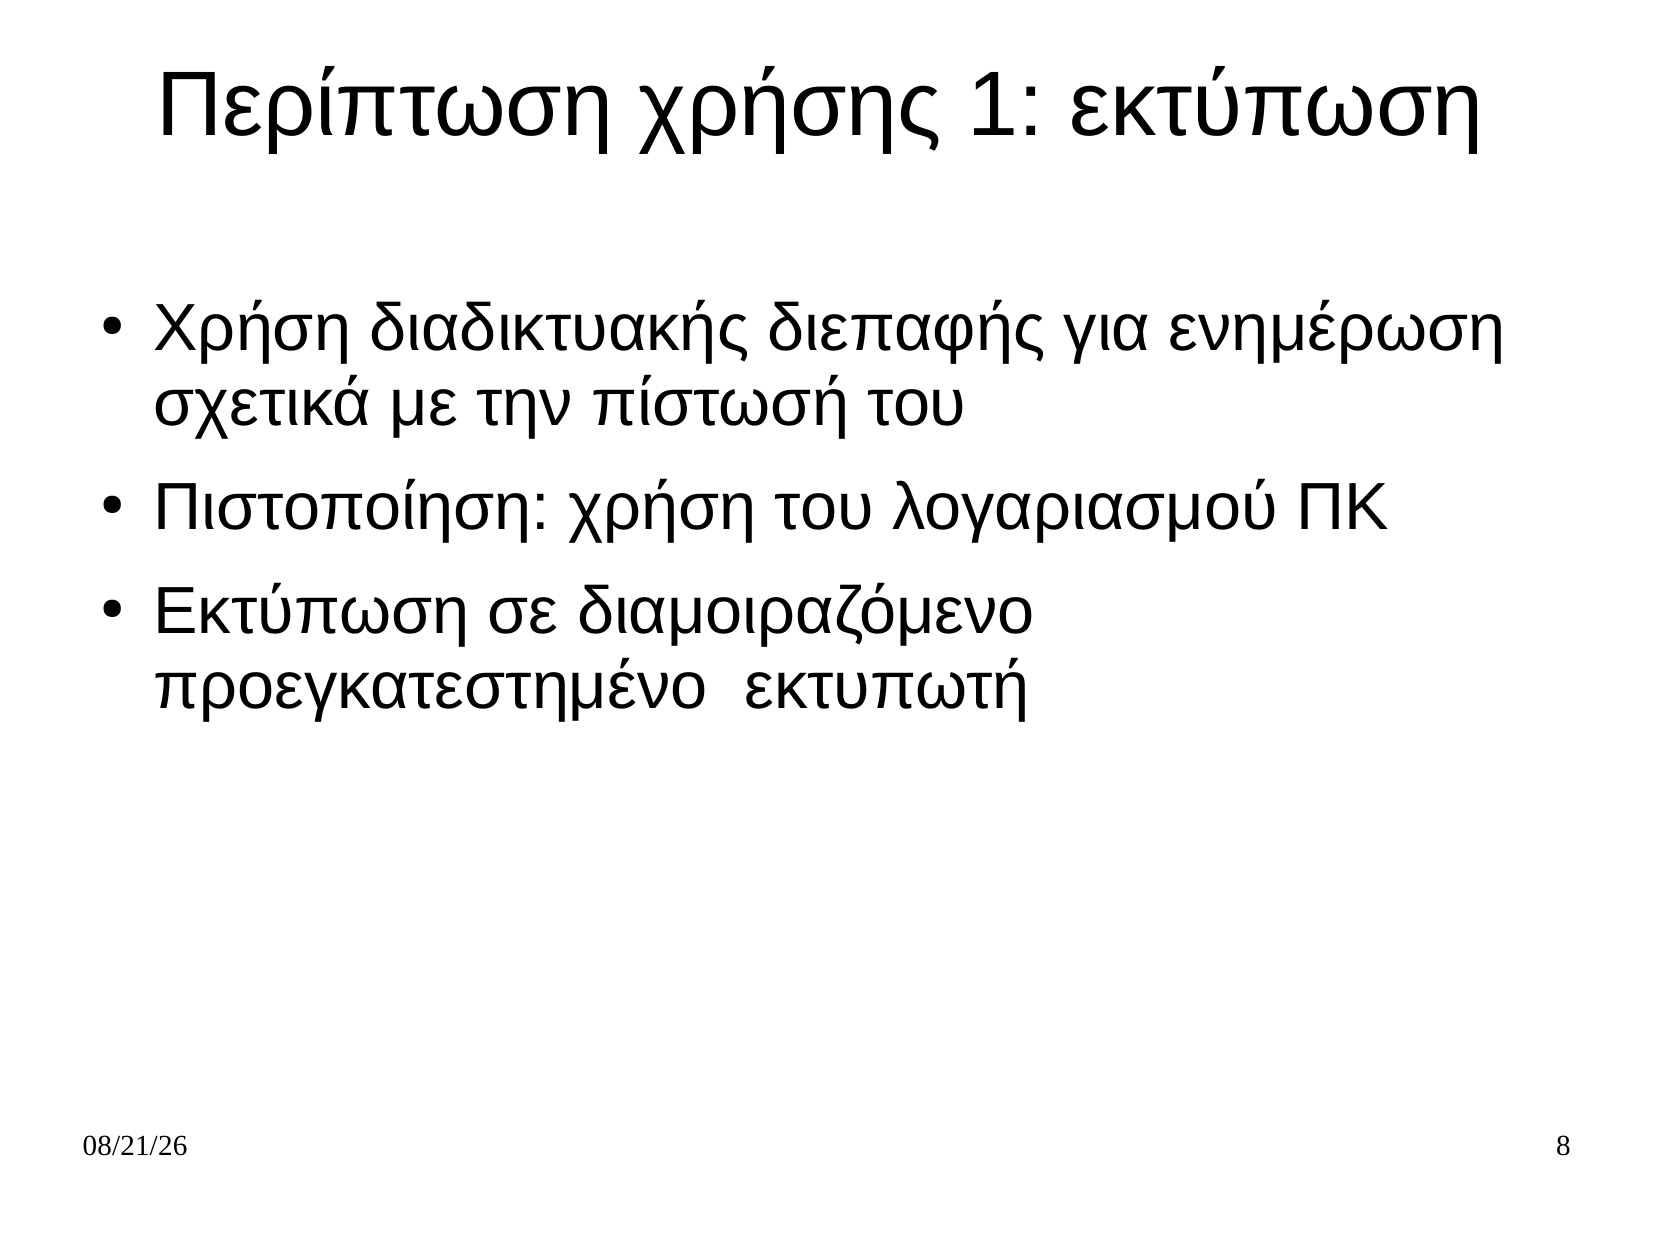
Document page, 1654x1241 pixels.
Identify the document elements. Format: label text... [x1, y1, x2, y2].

title Περίπτωση χρήσης 1: εκτύπωση [76, 7, 1565, 200]
list Χρήση διαδικτυακής διεπαφής για ενημέρωση σχετικά με την πίστωσή του Πιστοποίηση: χρήση του λογαριασμού ΠΚ Εκτύπωση σε διαμοιραζόμενο προεγκατεστημένο εκτυπωτή [82, 290, 1571, 1094]
